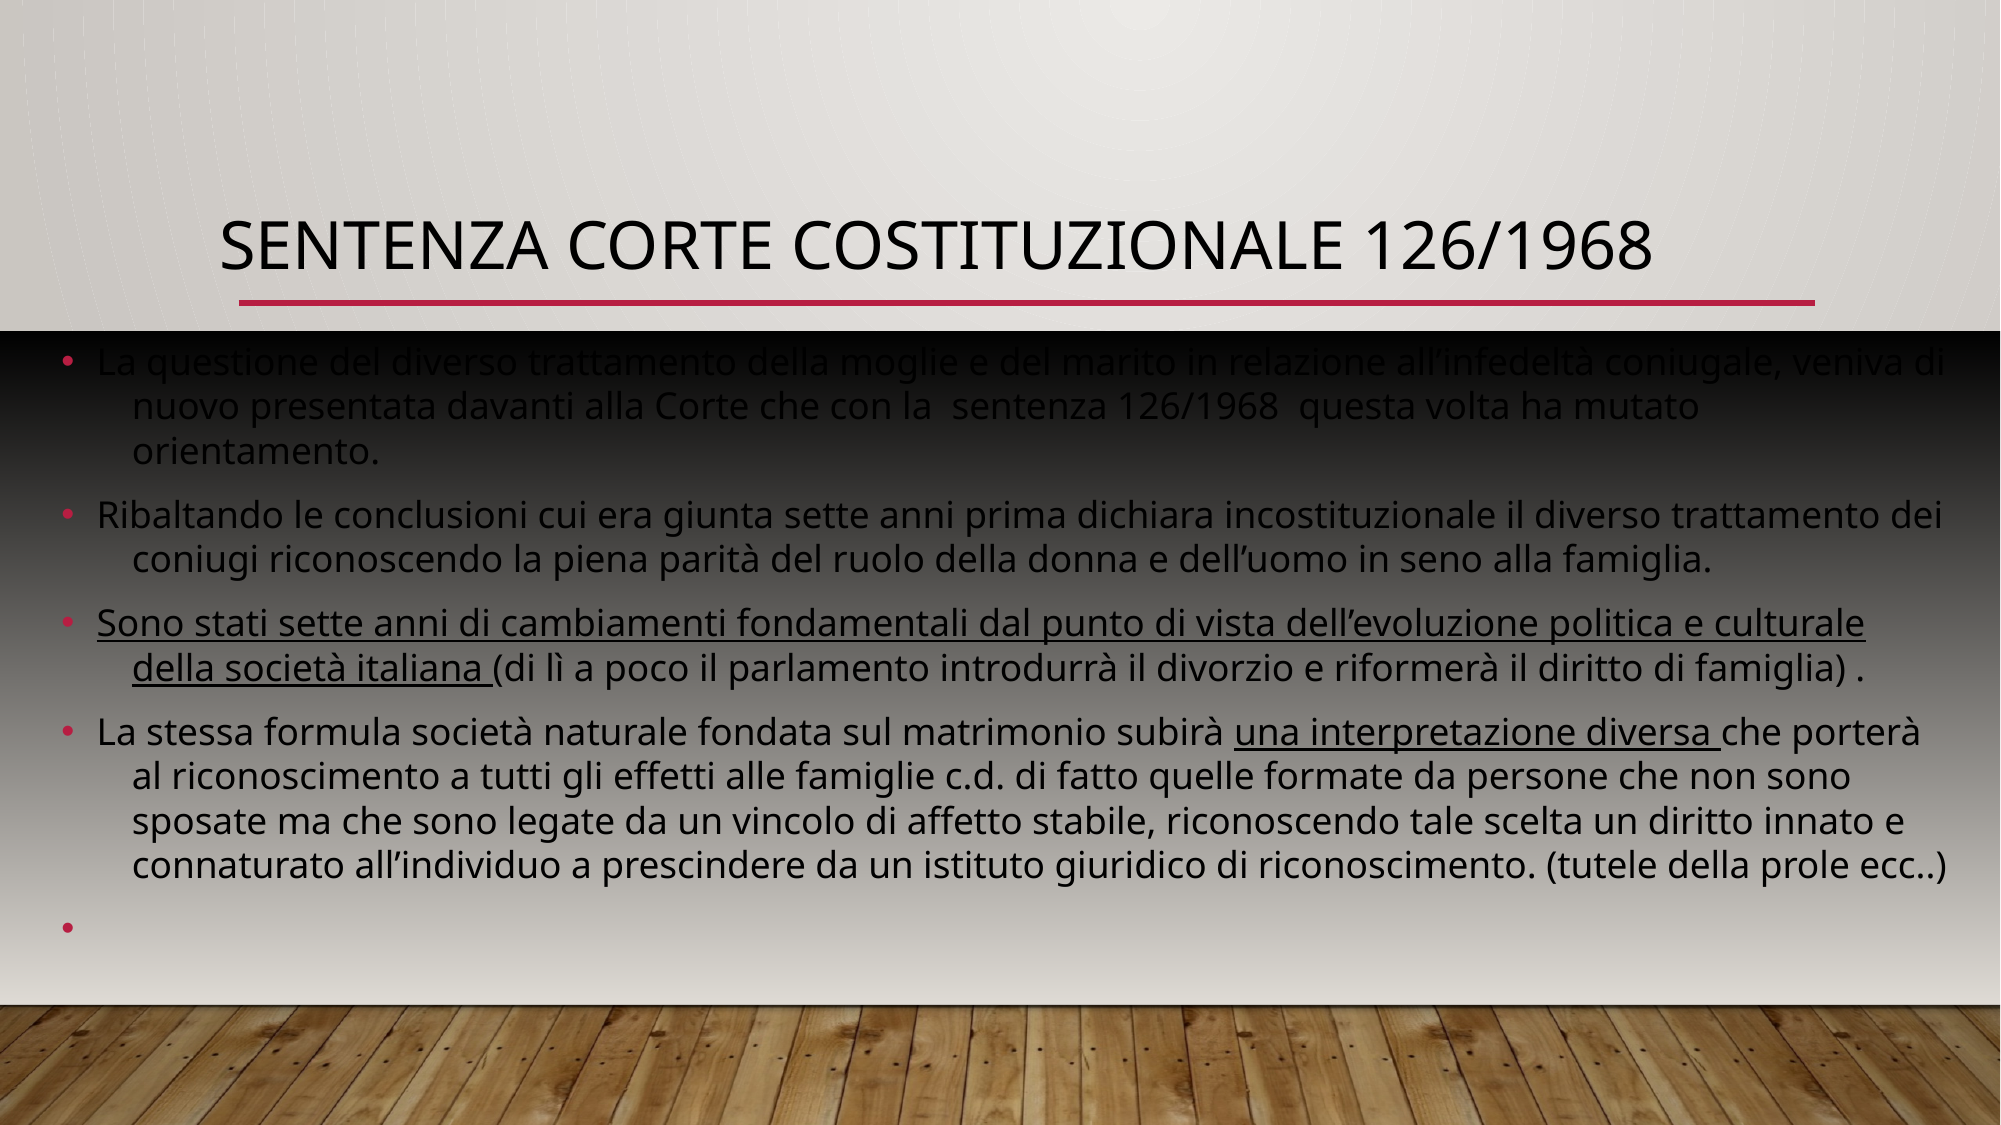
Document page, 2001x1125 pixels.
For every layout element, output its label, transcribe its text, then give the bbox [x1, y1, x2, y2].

title Sentenza corte costituzionale 126/1968 [61, 204, 1814, 305]
list La questione del diverso trattamento della moglie e del marito in relazione all’infedeltà coniugale, veniva di nuovo presentata davanti alla Corte che con la sentenza 126/1968 questa volta ha mutato orientamento. Ribaltando le conclusioni cui era giunta sette anni prima dichiara incostituzionale il diverso trattamento dei coniugi riconoscendo la piena parità del ruolo della donna e dell’uomo in seno alla famiglia. Sono stati sette anni di cambiamenti fondamentali dal punto di vista dell’evoluzione politica e culturale della società italiana (di lì a poco il parlamento introdurrà il divorzio e riformerà il diritto di famiglia) . La stessa formula società naturale fondata sul matrimonio subirà una interpretazione diversa che porterà al riconoscimento a tutti gli effetti alle famiglie c.d. di fatto quelle formate da persone che non sono sposate ma che sono legate da un vincolo di affetto stabile, riconoscendo tale scelta un diritto innato e connaturato all’individuo a prescindere da un istituto giuridico di riconoscimento. (tutele della prole ecc..) [46, 330, 1968, 897]
